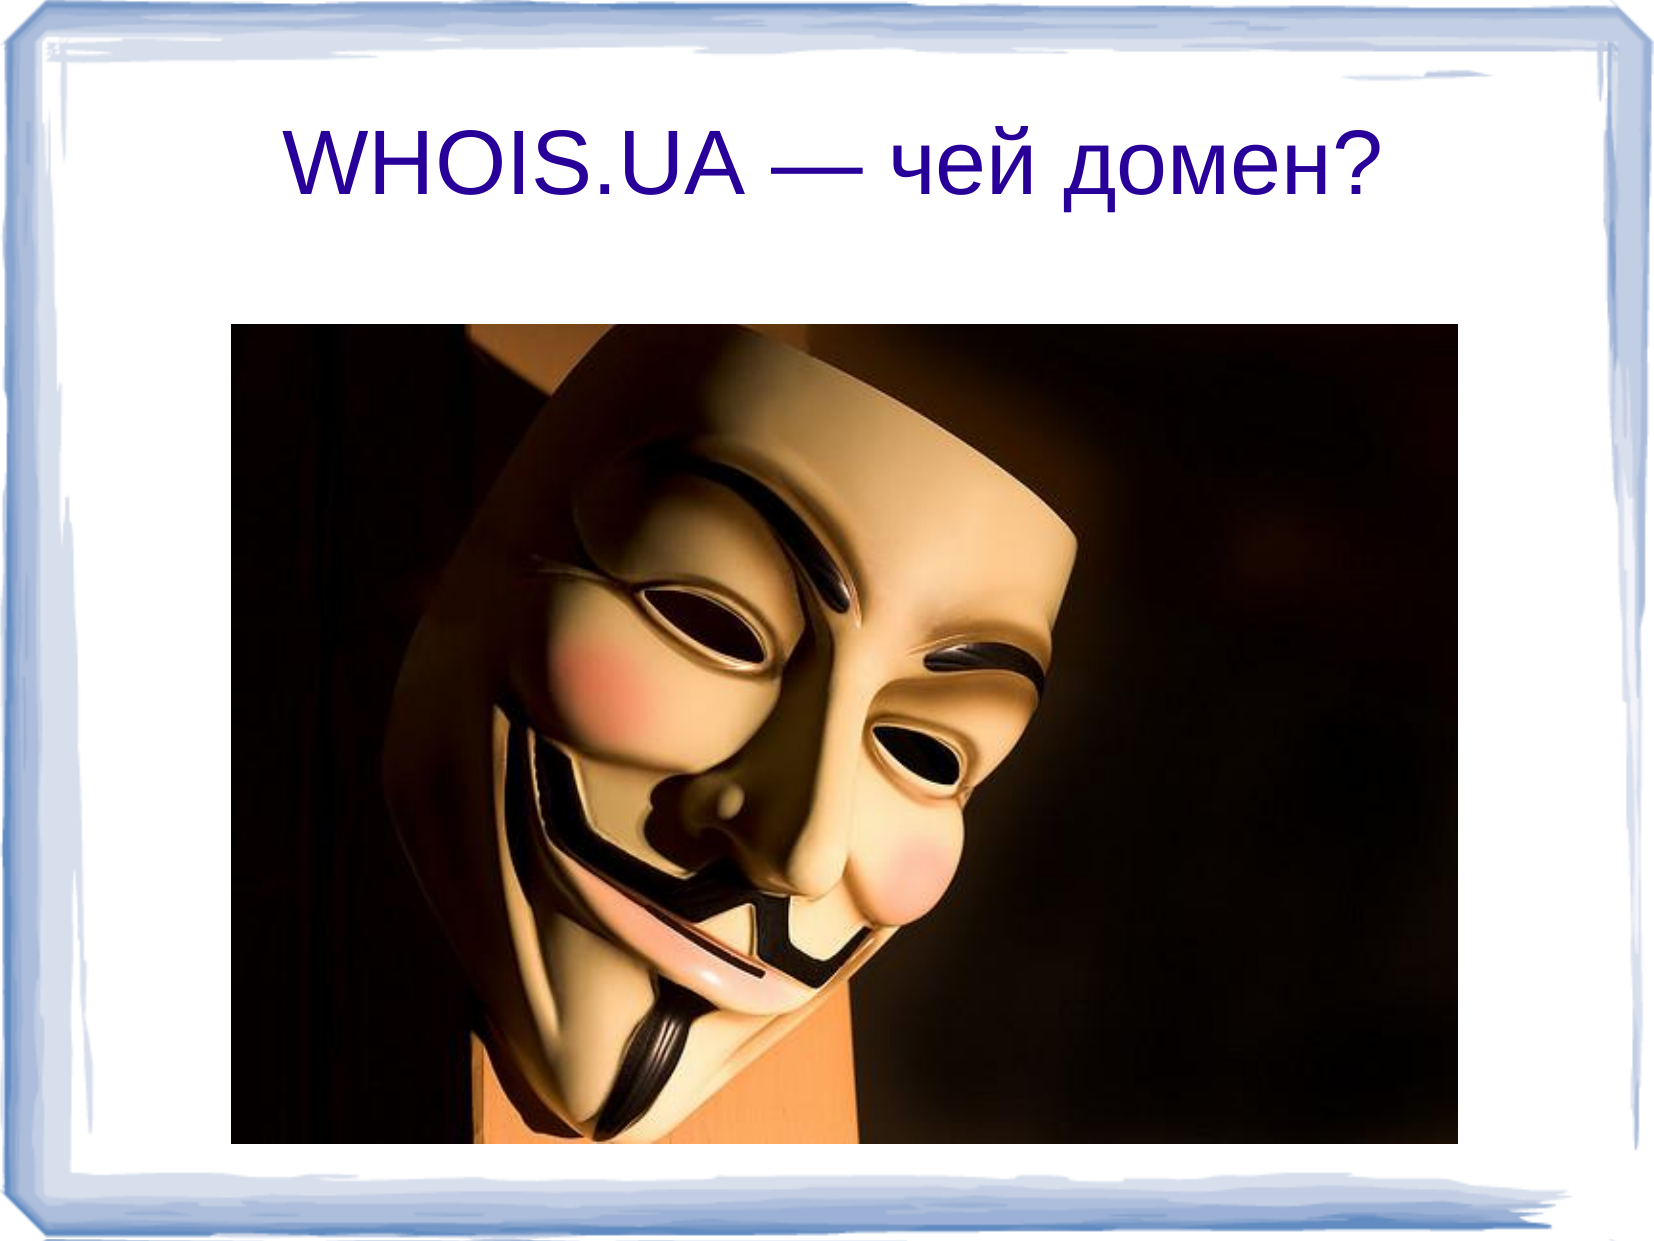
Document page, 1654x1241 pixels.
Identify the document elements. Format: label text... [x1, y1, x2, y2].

title WHOIS.UA — чей домен? [76, 59, 1565, 267]
picture [0, 0, 1654, 1241]
